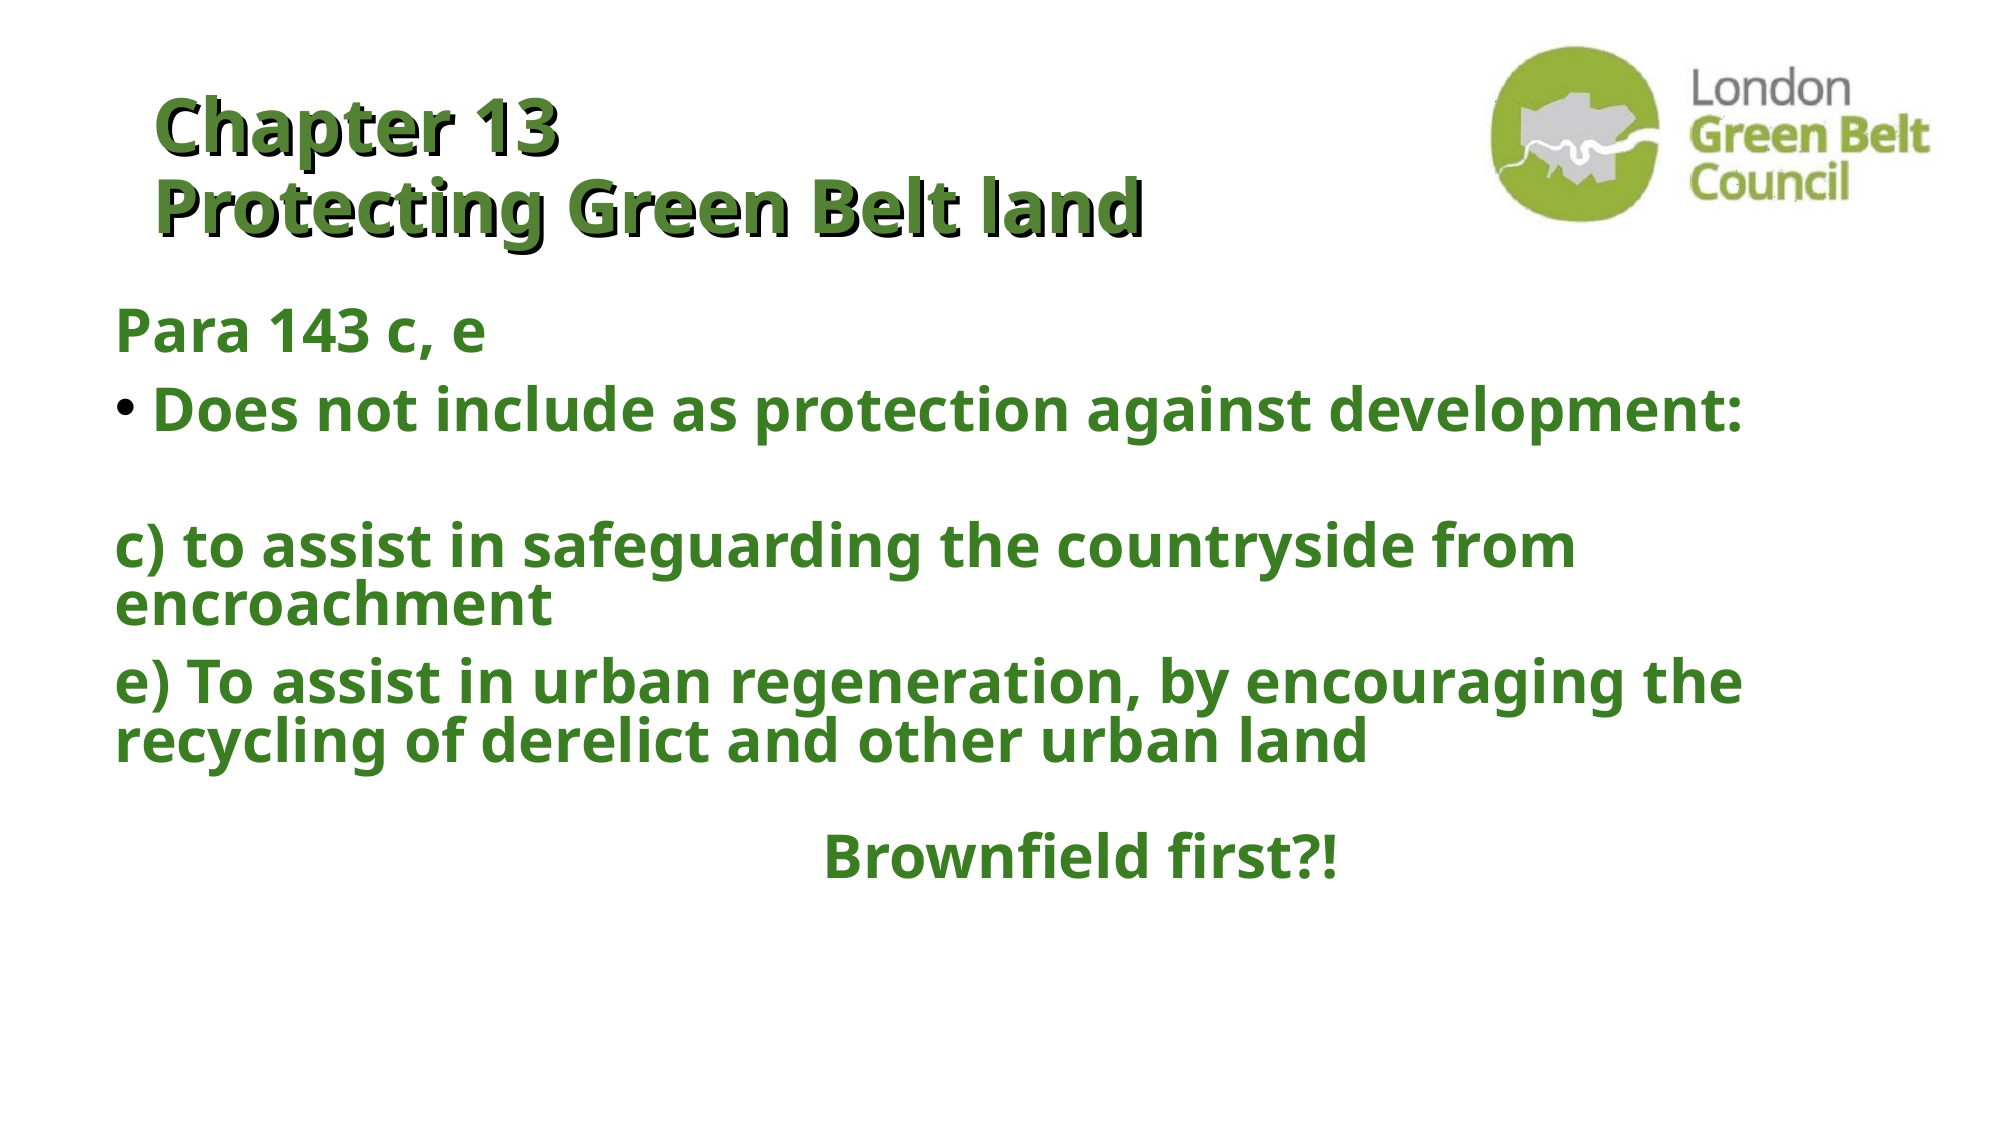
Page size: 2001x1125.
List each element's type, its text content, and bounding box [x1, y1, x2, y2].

picture [1465, 38, 1971, 240]
title Chapter 13 Protecting Green Belt land [137, 59, 1863, 278]
list Para 143 c, e Does not include as protection against development: c) to assist in safeguarding the countryside from encroachment e) To assist in urban regeneration, by encouraging the recycling of derelict and other urban land Brownfield first?! [99, 298, 1940, 1125]
